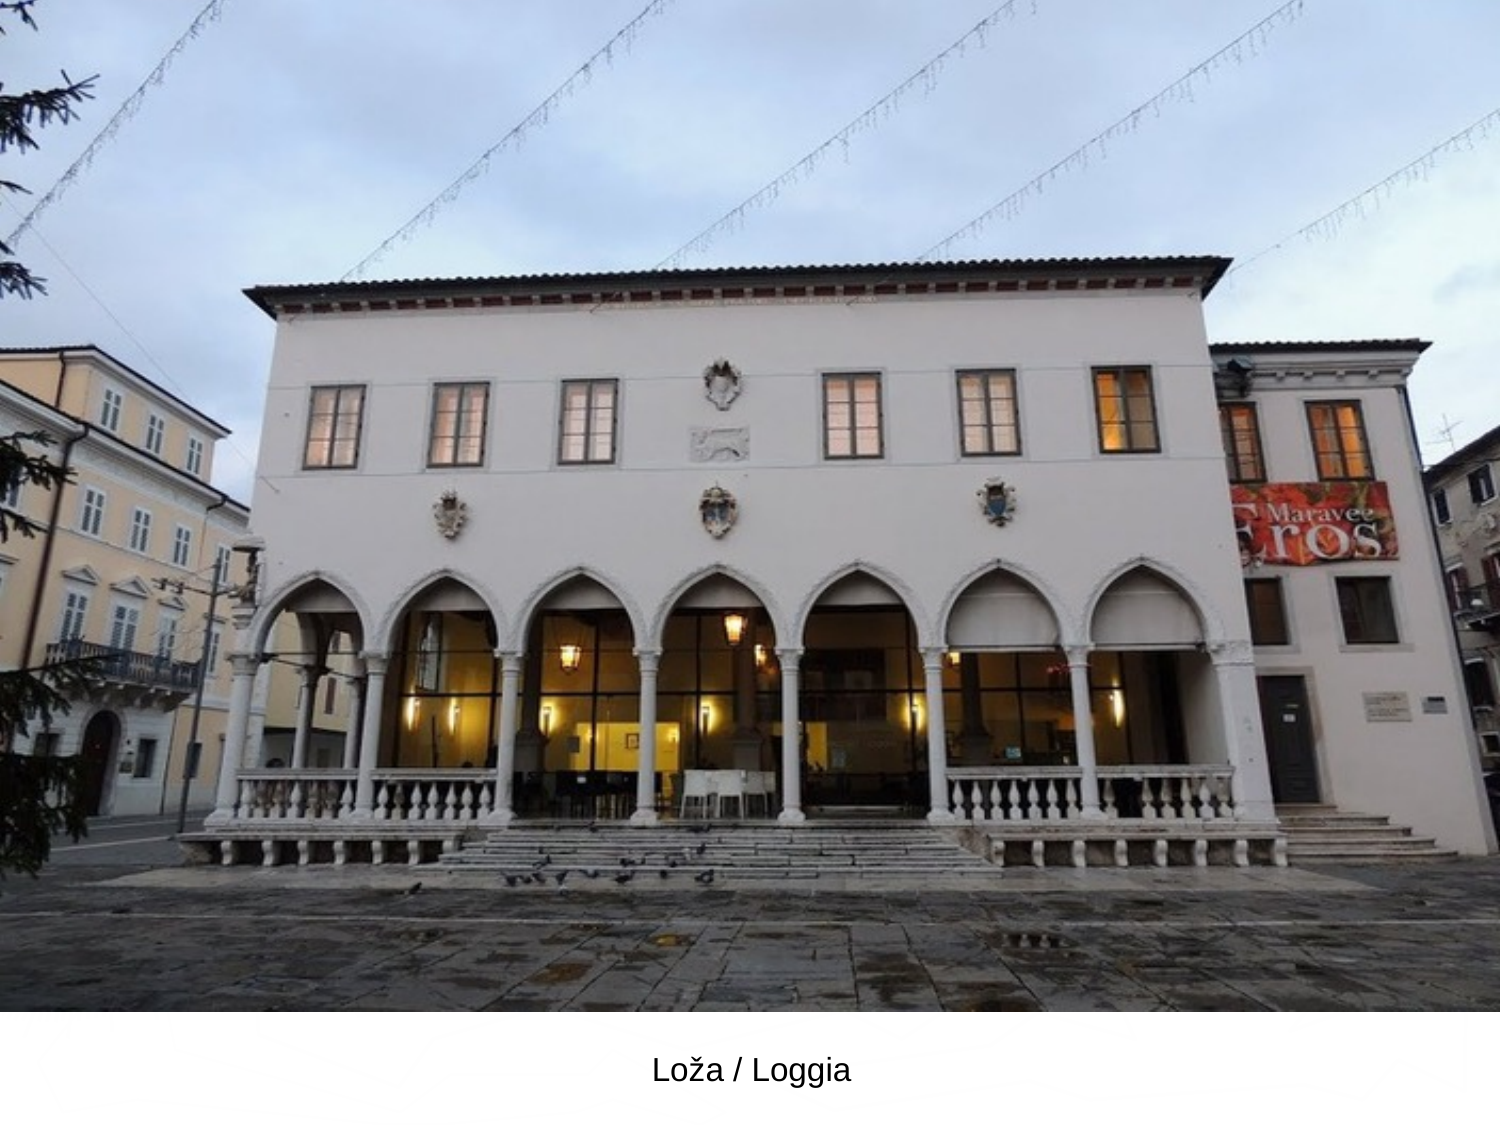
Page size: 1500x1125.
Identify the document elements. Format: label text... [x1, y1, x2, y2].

picture [0, 0, 1500, 1012]
text_box Loža / Loggia [76, 1012, 1427, 1125]
